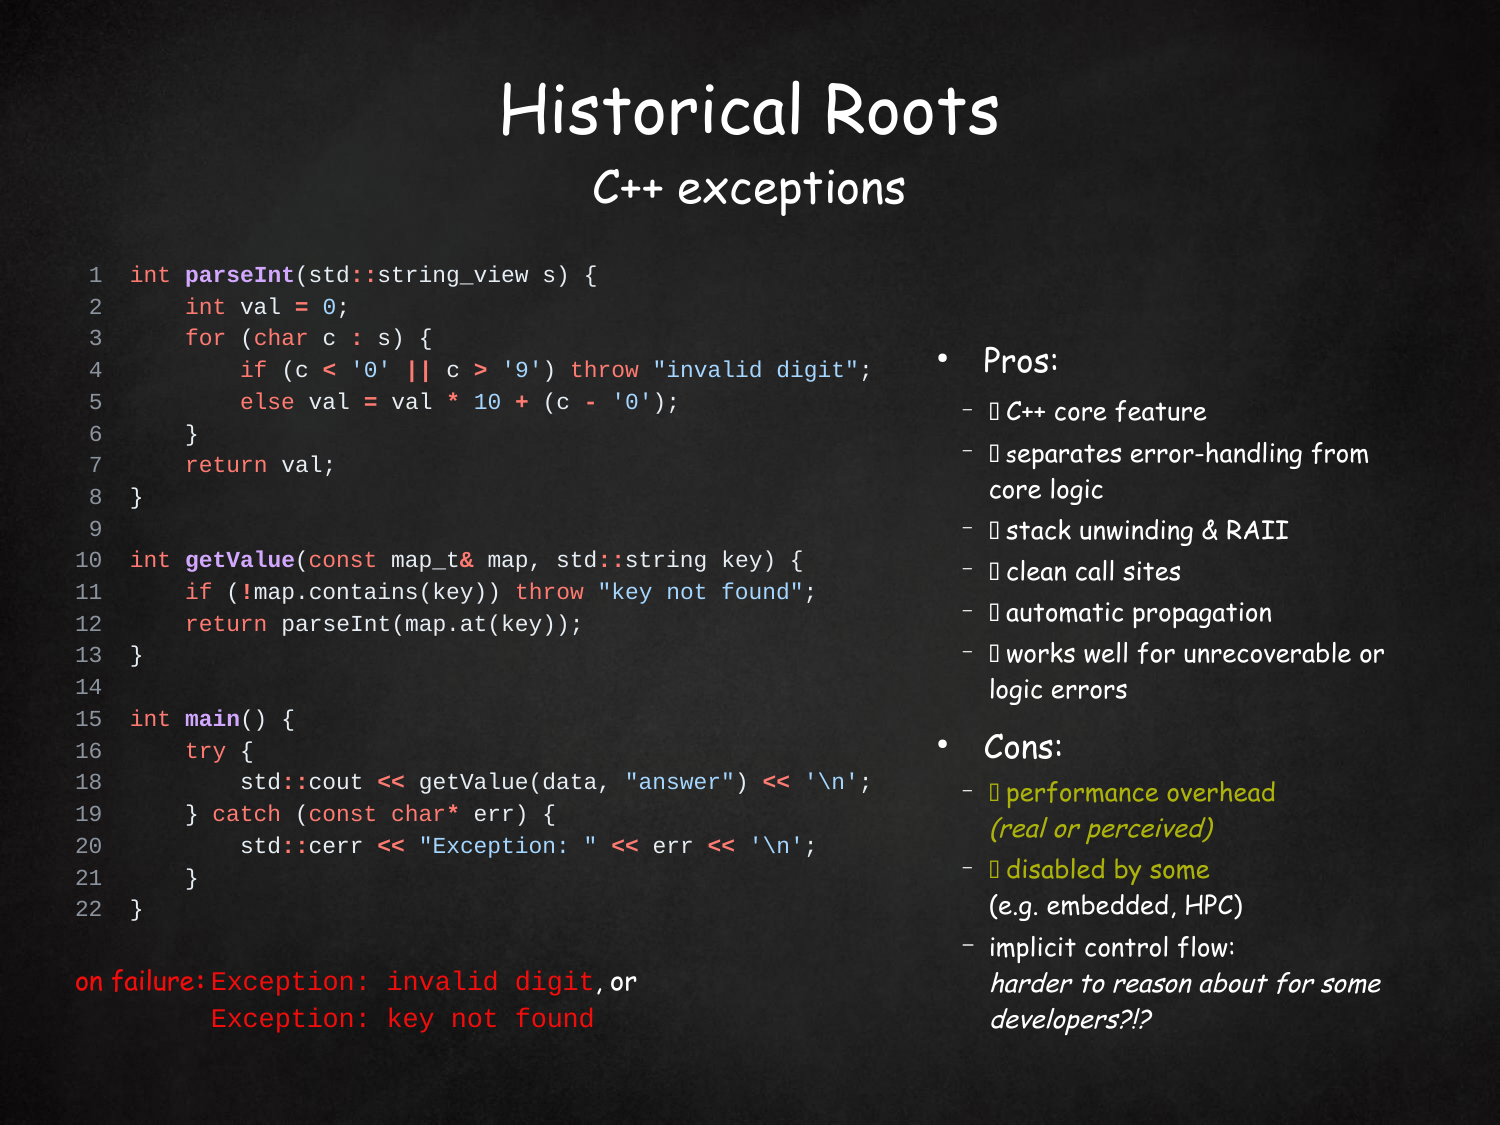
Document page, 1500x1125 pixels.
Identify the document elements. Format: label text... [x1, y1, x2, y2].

list 1 int parseInt(std::string_view s) { 2 int val = 0; 3 for (char c : s) { 4 if (c < '0' || c > '9') throw "invalid digit"; 5 else val = val * 10 + (c - '0'); 6 } 7 return val; 8 } 9 10 int getValue(const map_t& map, std::string key) { 11 if (!map.contains(key)) throw "key not found"; 12 return parseInt(map.at(key)); 13 } 14 15 int main() { 16 try { 18 std::cout << getValue(data, "answer") << '\n'; 19 } catch (const char* err) { 20 std::cerr << "Exception: " << err << '\n'; 21 } 22 } on failure: Exception: invalid digit, or Exception: key not found [75, 263, 886, 1040]
title Historical Roots C++ exceptions [75, 44, 1425, 233]
list Pros: ✅ C++ core feature ✅ separates error-handling from core logic ✅ stack unwinding & RAII ✅ clean call sites ✅ automatic propagation ✅ works well for unrecoverable or logic errors Cons: ❌ performance overhead (real or perceived) ❌ disabled by some (e.g. embedded, HPC) implicit control flow: harder to reason about for some developers?!? [921, 336, 1426, 1040]
picture [0, 0, 1500, 1125]
